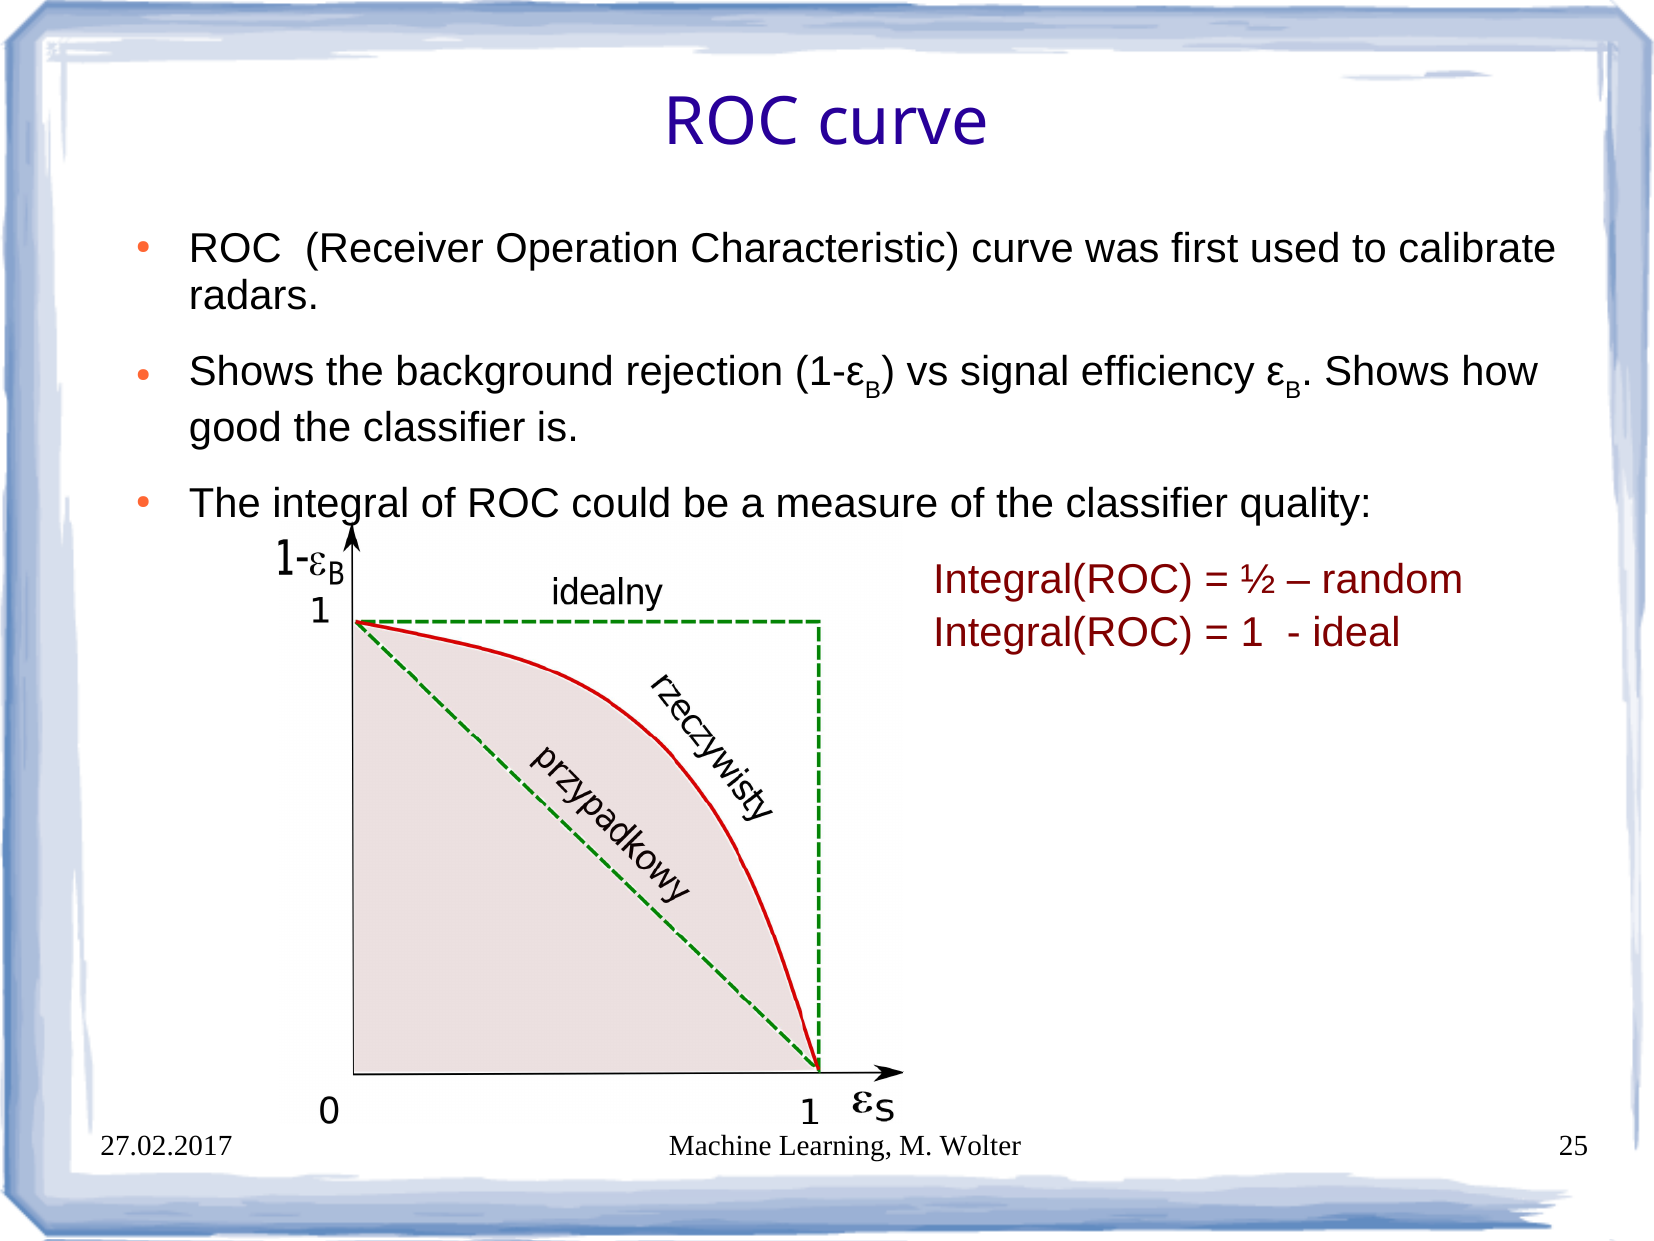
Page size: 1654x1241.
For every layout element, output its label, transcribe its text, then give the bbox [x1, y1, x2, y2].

picture [0, 0, 1654, 1241]
list ROC (Receiver Operation Characteristic) curve was first used to calibrate radars. Shows the background rejection (1-εB) vs signal efficiency εB. Shows how good the classifier is. The integral of ROC could be a measure of the classifier quality: Integral(ROC) = ½ – random Integral(ROC) = 1 - ideal [118, 225, 1571, 945]
title ROC curve [82, 49, 1571, 188]
